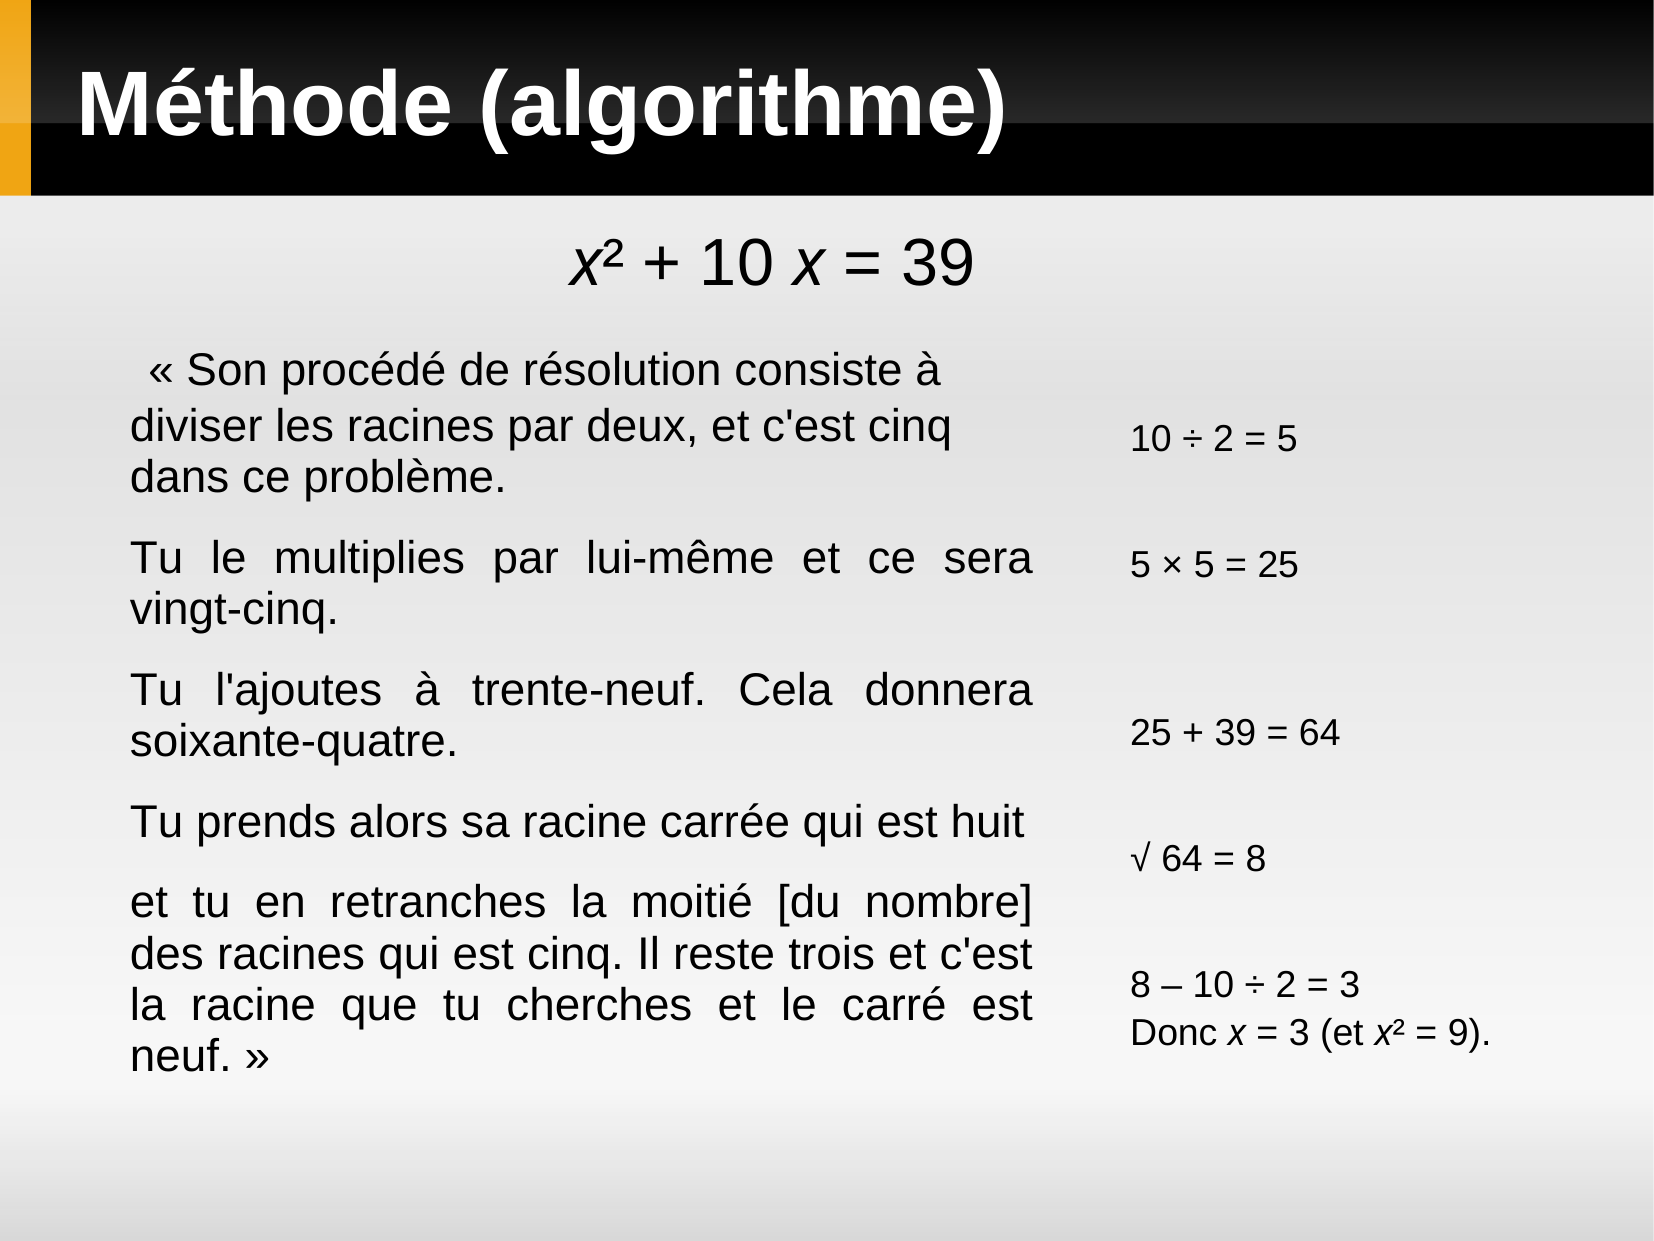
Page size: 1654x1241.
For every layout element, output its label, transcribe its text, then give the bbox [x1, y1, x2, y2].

title Méthode (algorithme) [76, 0, 1565, 208]
picture [0, 0, 1654, 1241]
text_box x² + 10 x = 39 [531, 206, 1034, 310]
list « Son procédé de résolution consiste à diviser les racines par deux, et c'est cinq dans ce problème. Tu le multiplies par lui-même et ce sera vingt-cinq. Tu l'ajoutes à trente-neuf. Cela donnera soixante-quatre. Tu prends alors sa racine carrée qui est huit et tu en retranches la moitié [du nombre] des racines qui est cinq. Il reste trois et c'est la racine que tu cherches et le carré est neuf. » [59, 324, 1034, 1176]
text_box 10 ÷ 2 = 5 5 × 5 = 25 25 + 39 = 64 √ 64 = 8 8 – 10 ÷ 2 = 3 Donc x = 3 (et x² = 9). [1062, 354, 1509, 1093]
